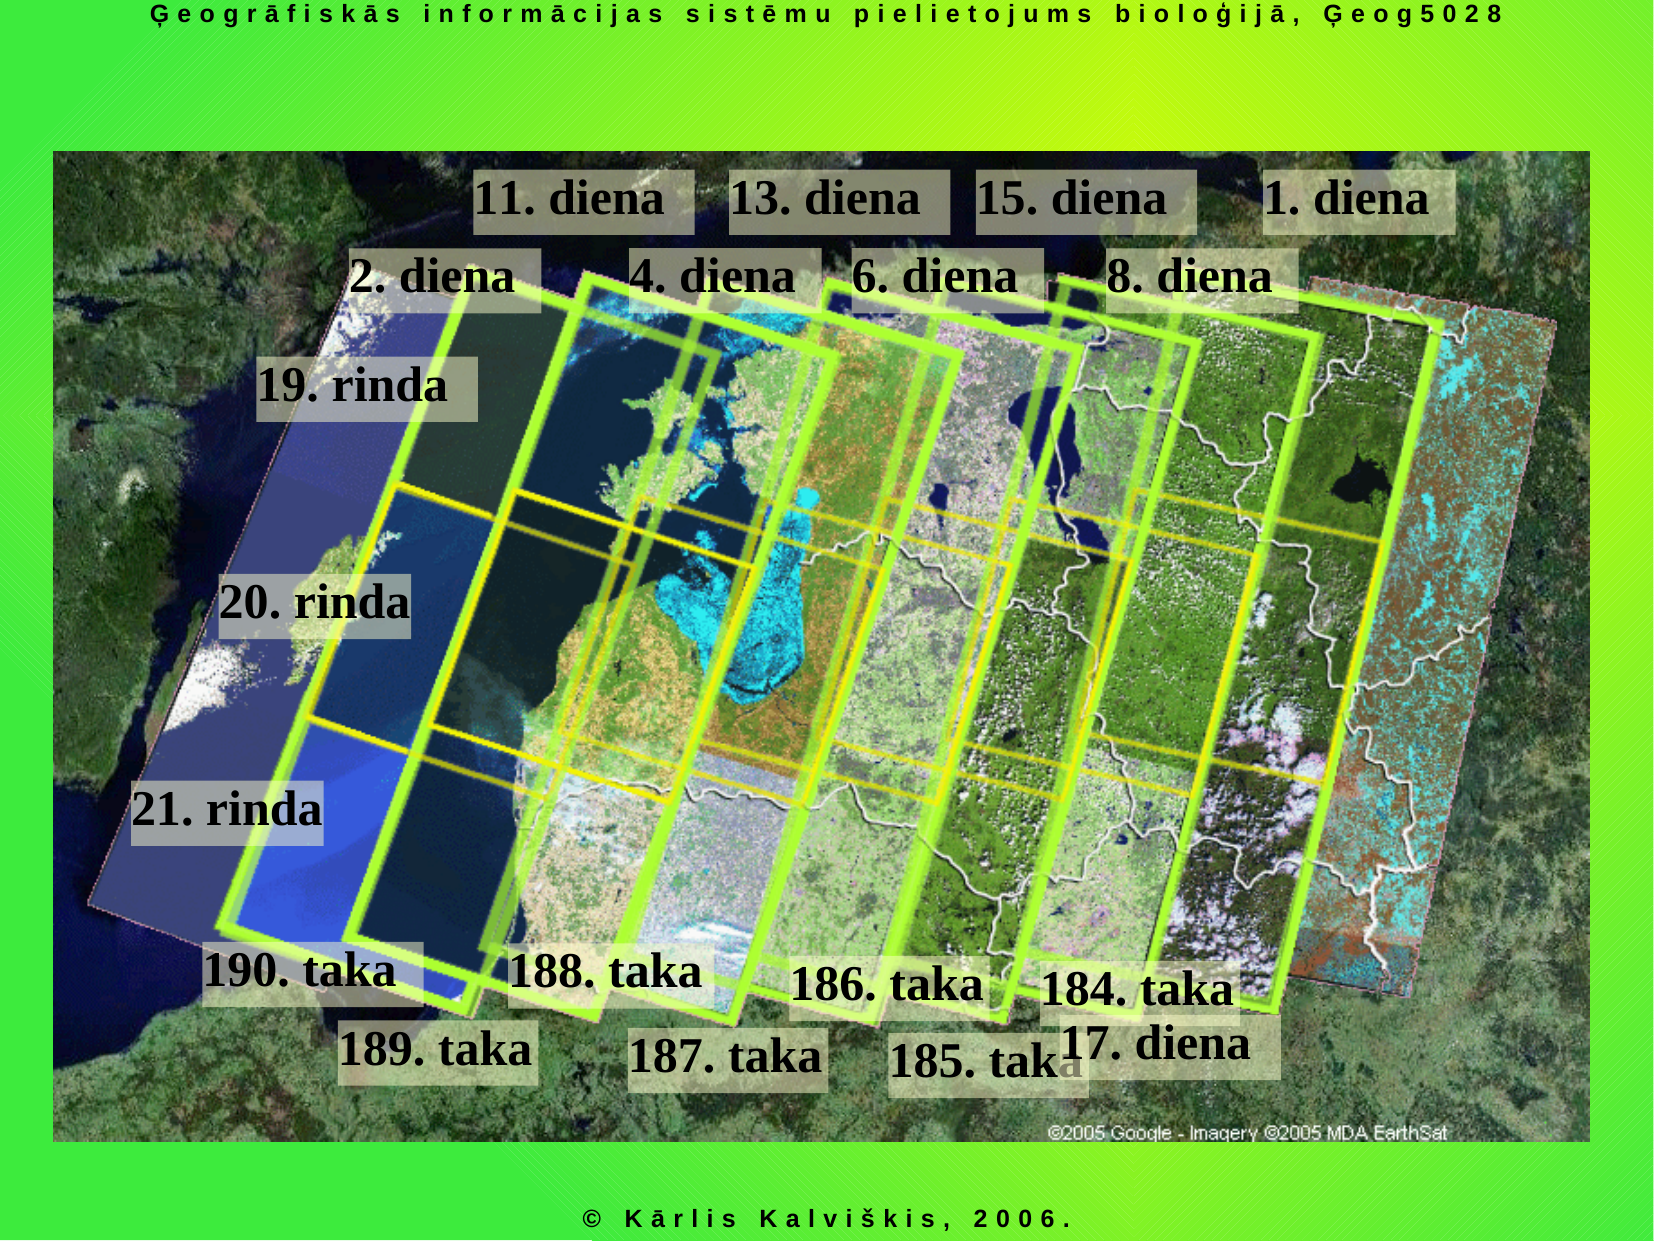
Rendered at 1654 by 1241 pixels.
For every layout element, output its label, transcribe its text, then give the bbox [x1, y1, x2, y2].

text_box 189. taka [337, 1020, 539, 1086]
text_box 2. diena [348, 248, 542, 314]
text_box 190. taka [202, 941, 424, 1008]
text_box 20. rinda [218, 573, 412, 640]
text_box 13. diena [729, 169, 951, 235]
text_box 17. diena [1059, 1014, 1281, 1081]
text_box 185. taka [888, 1032, 1089, 1099]
text_box 187. taka [627, 1027, 829, 1094]
text_box 21. rinda [131, 780, 324, 846]
text_box 19. rinda [256, 356, 478, 422]
text_box 4. diena [629, 248, 822, 314]
text_box 8. diena [1106, 248, 1299, 314]
text_box 188. taka [508, 943, 715, 1009]
text_box 6. diena [851, 248, 1045, 314]
text_box 1. diena [1263, 169, 1456, 235]
text_box 11. diena [473, 169, 695, 235]
picture [53, 151, 1590, 1143]
text_box 15. diena [975, 169, 1198, 235]
text_box 184. taka [1039, 960, 1241, 1027]
text_box 186. taka [789, 955, 990, 1022]
